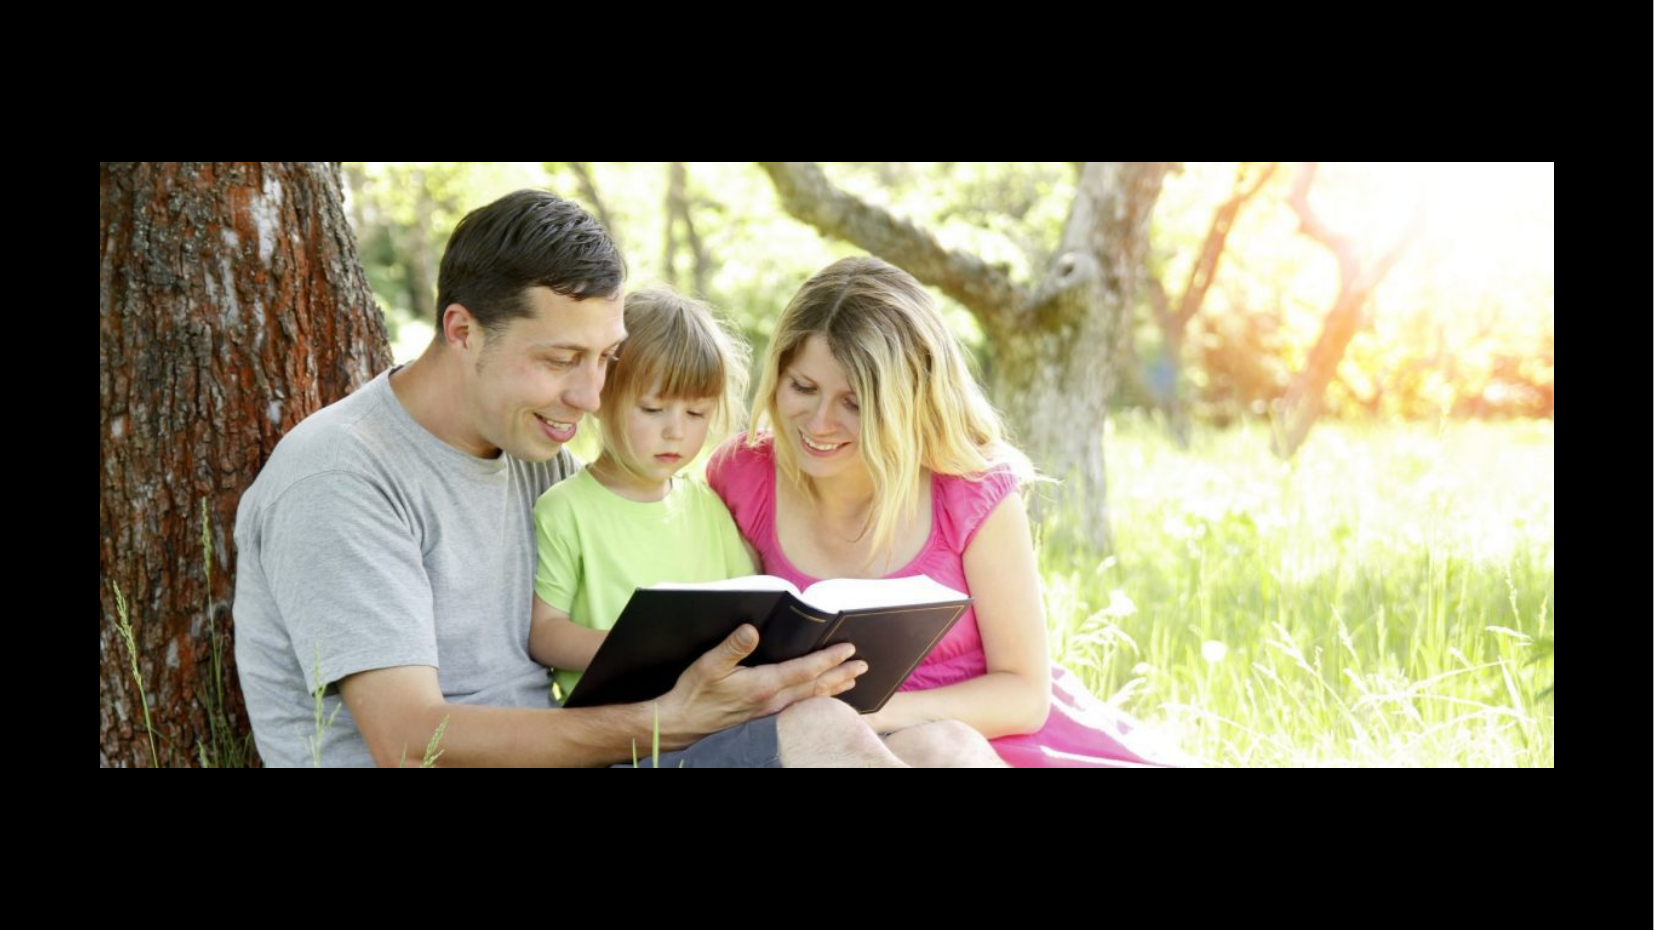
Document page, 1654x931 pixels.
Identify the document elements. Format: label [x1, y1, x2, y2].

picture [100, 162, 1554, 768]
